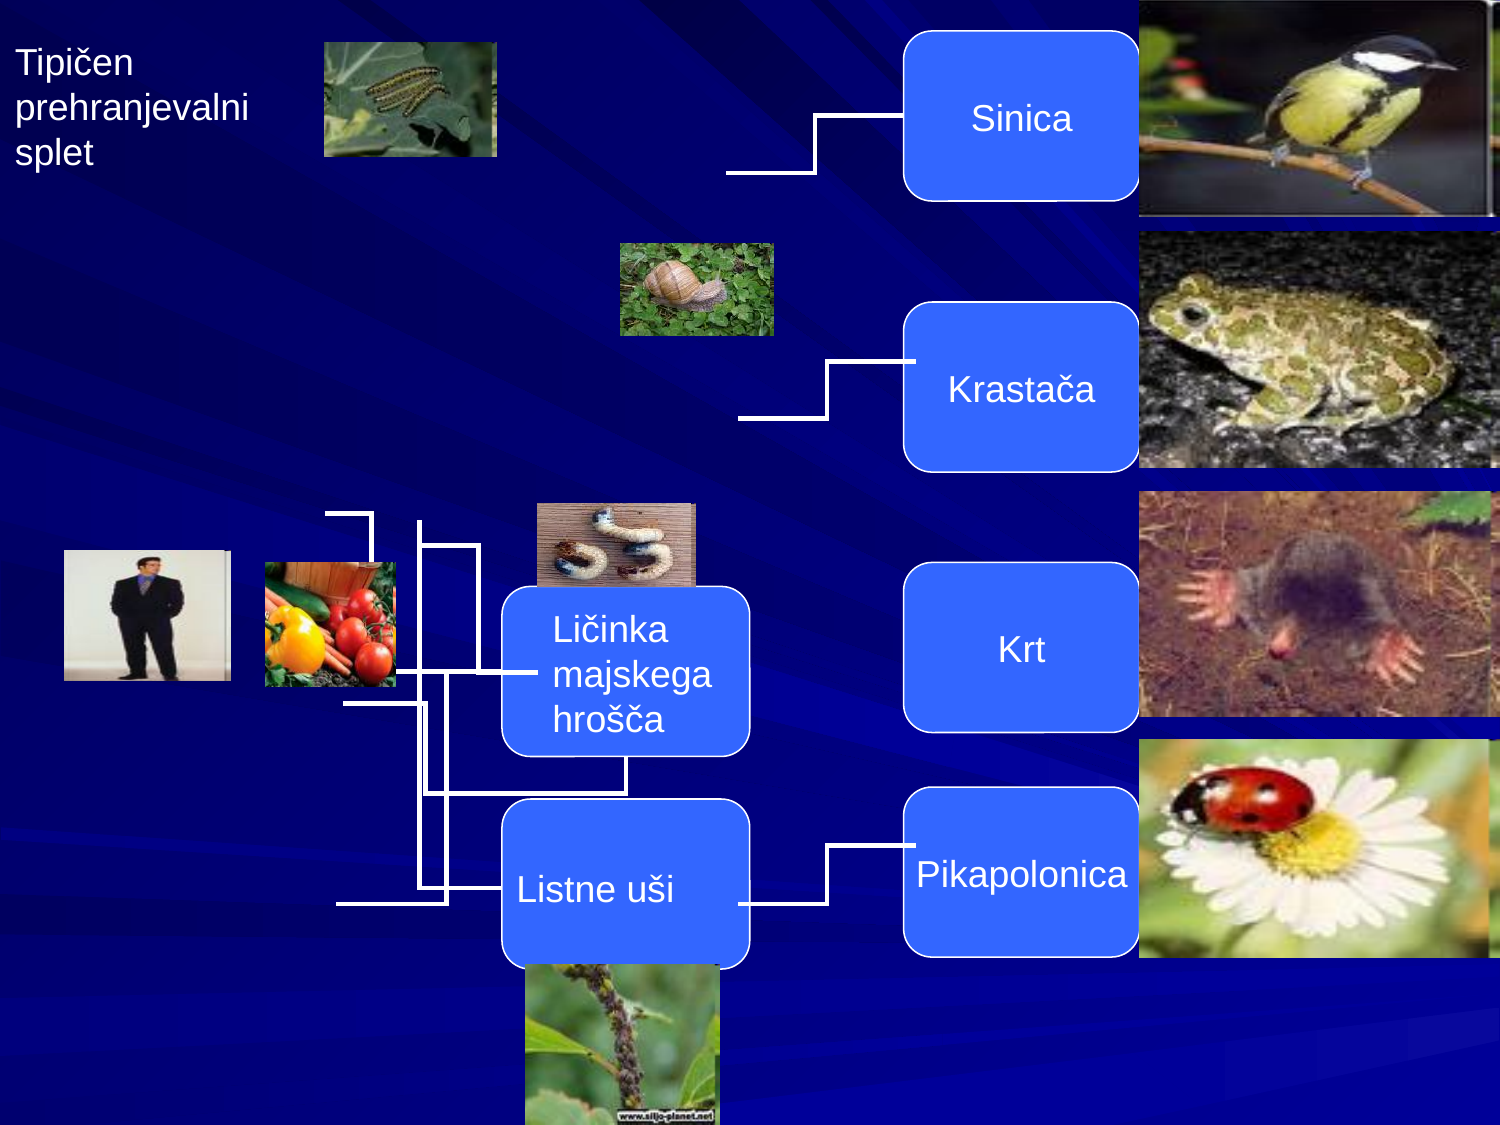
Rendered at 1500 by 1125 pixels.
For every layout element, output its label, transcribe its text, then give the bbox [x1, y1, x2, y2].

text_box [501, 918, 750, 970]
text_box Tipičen prehranjevalni splet [0, 30, 313, 181]
picture [1139, 231, 1500, 468]
picture [1139, 739, 1500, 958]
text_box Pikapolonica [903, 787, 1139, 958]
picture [620, 243, 774, 336]
text_box [501, 799, 750, 857]
picture [324, 42, 497, 157]
picture [64, 550, 231, 681]
text_box Listne uši [501, 857, 750, 918]
text_box Ličinka majskega hrošča [537, 597, 774, 748]
text_box Krt [903, 562, 1139, 733]
text_box [501, 586, 744, 670]
picture [1139, 491, 1500, 717]
picture [537, 503, 696, 587]
picture [265, 562, 396, 687]
text_box [501, 675, 742, 757]
text_box Krastača [903, 302, 1139, 473]
text_box Sinica [903, 30, 1139, 202]
picture [525, 964, 720, 1125]
picture [1139, 0, 1500, 217]
